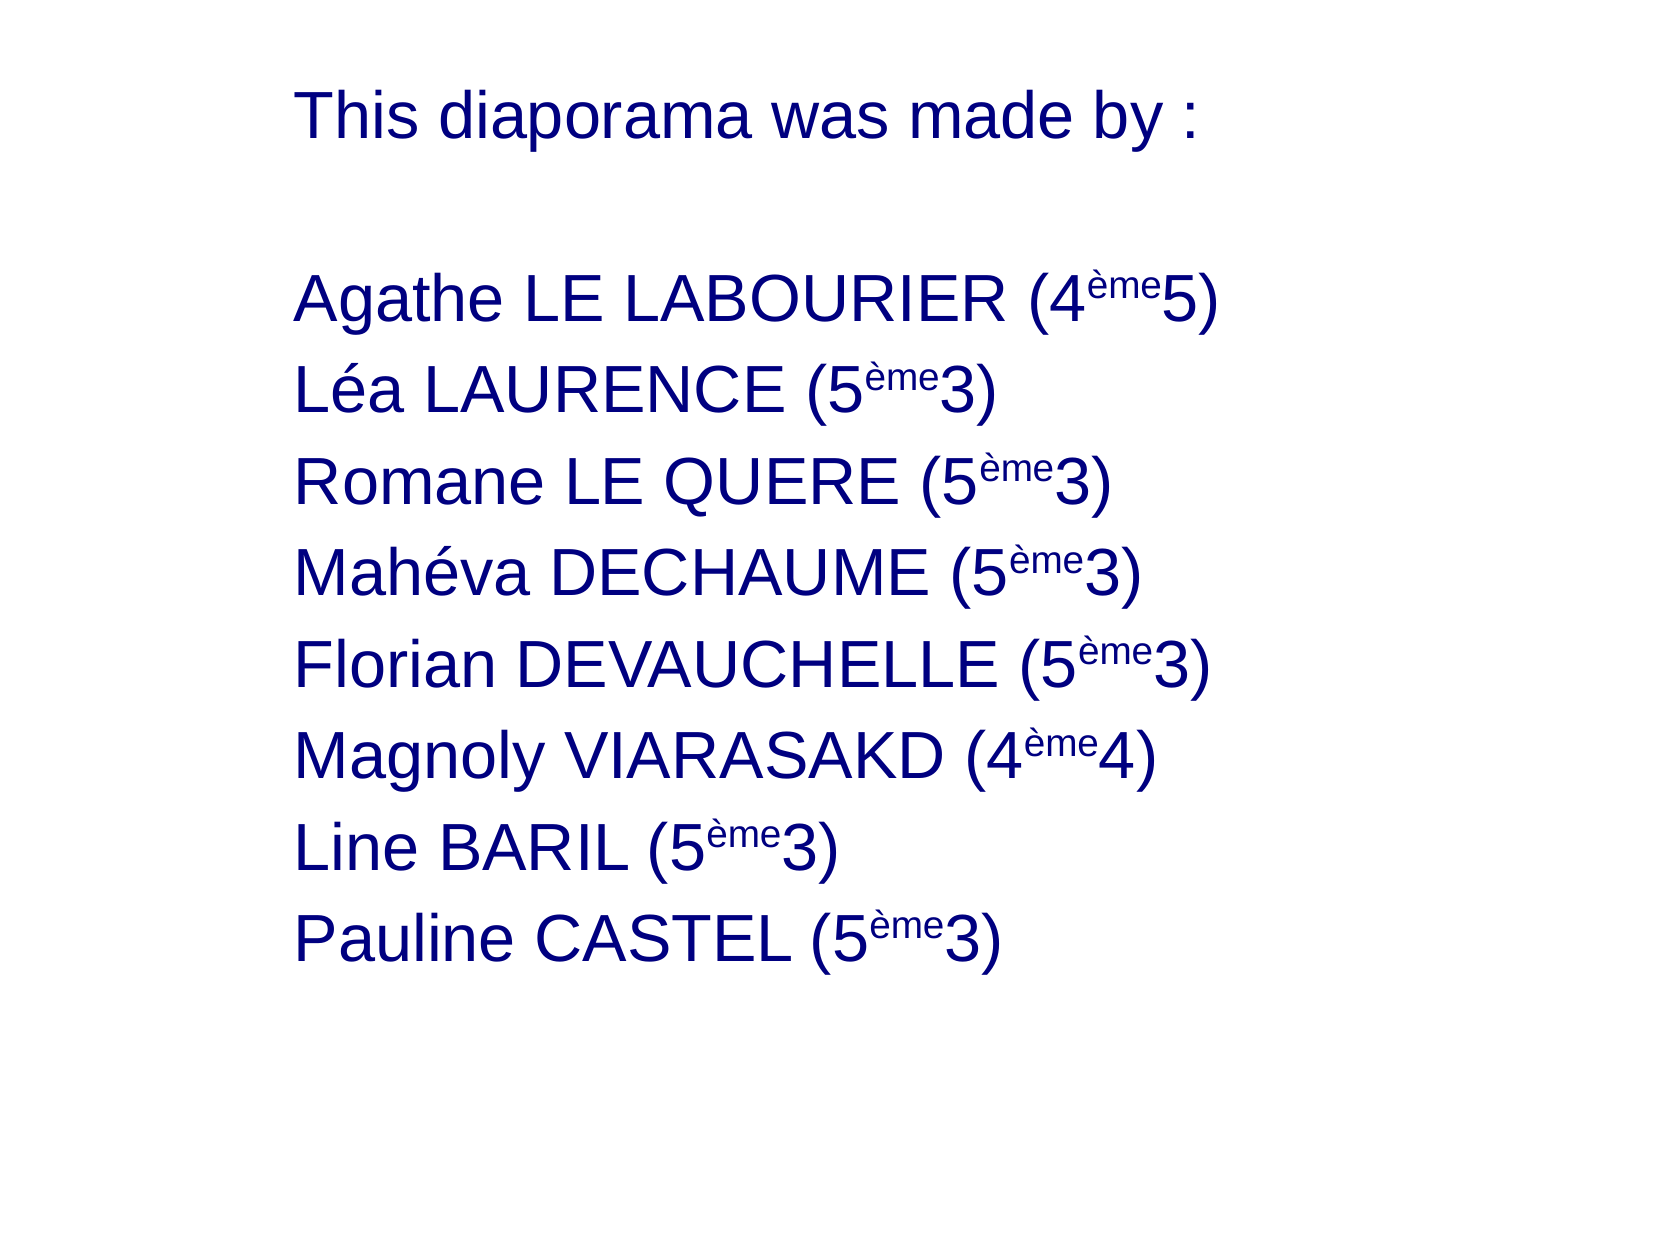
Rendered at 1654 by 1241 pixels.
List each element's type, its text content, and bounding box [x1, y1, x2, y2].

text_box This diaporama was made by : Agathe LE LABOURIER (4ème5) Léa LAURENCE (5ème3) Romane LE QUERE (5ème3) Mahéva DECHAUME (5ème3) Florian DEVAUCHELLE (5ème3) Magnoly VIARASAKD (4ème4) Line BARIL (5ème3) Pauline CASTEL (5ème3) [277, 70, 1424, 1182]
